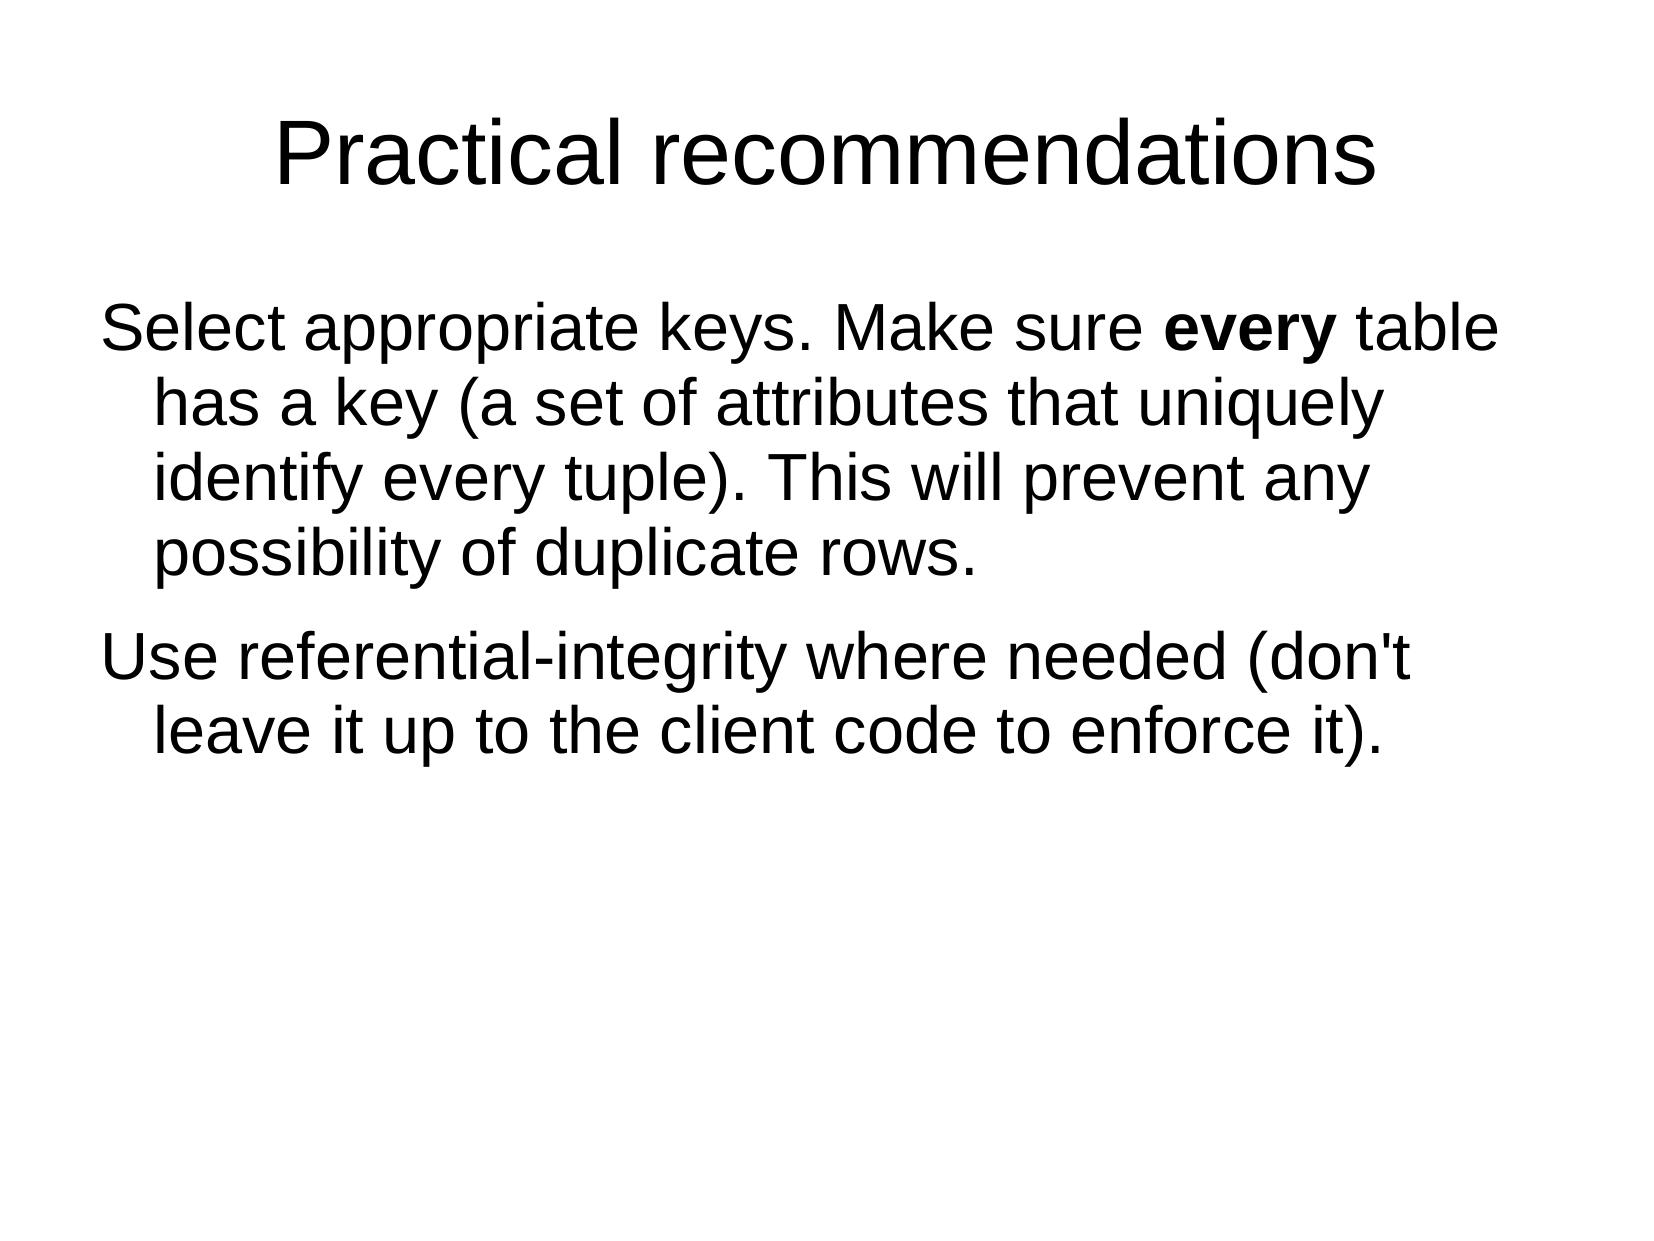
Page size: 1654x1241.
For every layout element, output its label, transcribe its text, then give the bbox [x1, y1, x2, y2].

title Practical recommendations [82, 56, 1571, 250]
list Select appropriate keys. Make sure every table has a key (a set of attributes that uniquely identify every tuple). This will prevent any possibility of duplicate rows. Use referential-integrity where needed (don't leave it up to the client code to enforce it). [82, 290, 1571, 1094]
